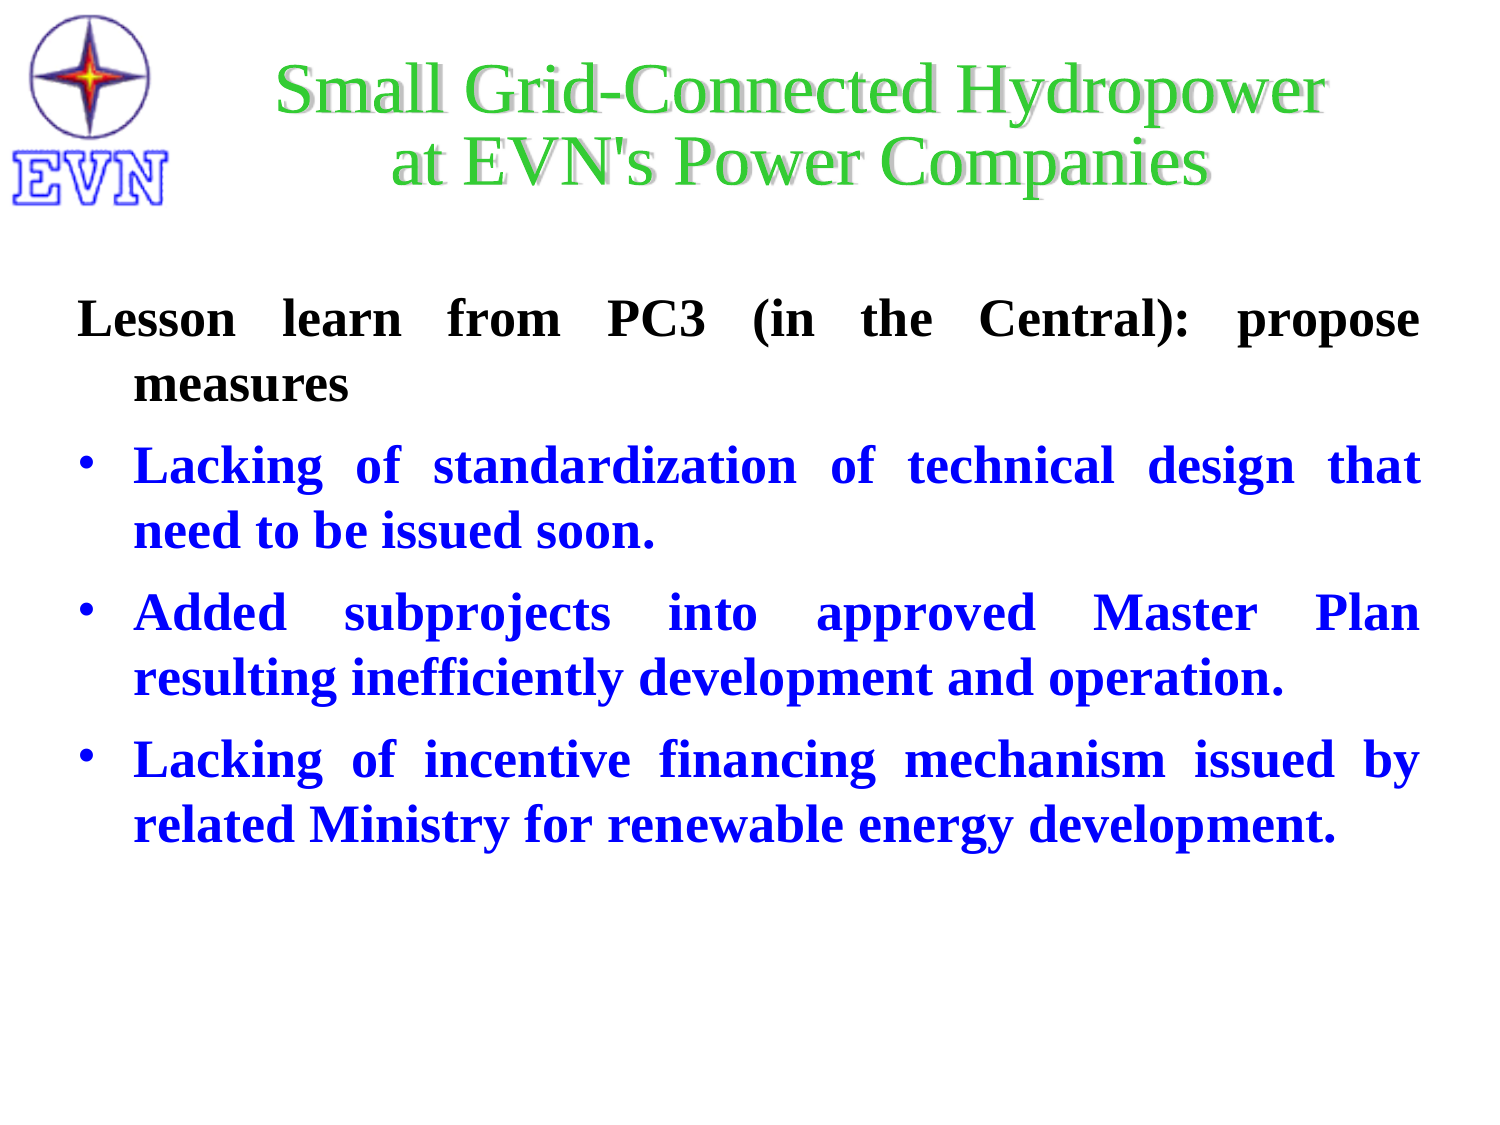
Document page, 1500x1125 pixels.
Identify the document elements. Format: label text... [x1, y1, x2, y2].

text_box Small Grid-Connected Hydropower at EVN's Power Companies [466, 64, 515, 114]
text_box Small Grid-Connected Hydropower at EVN's Power Companies [1022, 150, 1056, 200]
text_box Small Grid-Connected Hydropower at EVN's Power Companies [750, 151, 804, 186]
text_box Small Grid-Connected Hydropower at EVN's Power Companies [278, 64, 310, 114]
text_box Small Grid-Connected Hydropower at EVN's Power Companies [315, 78, 371, 113]
text_box Small Grid-Connected Hydropower at EVN's Power Companies [674, 137, 711, 185]
text_box Small Grid-Connected Hydropower at EVN's Power Companies [1216, 79, 1270, 114]
text_box Small Grid-Connected Hydropower at EVN's Power Companies [1047, 62, 1081, 114]
text_box Small Grid-Connected Hydropower at EVN's Power Companies [902, 62, 936, 114]
text_box Small Grid-Connected Hydropower at EVN's Power Companies [746, 78, 781, 113]
text_box Small Grid-Connected Hydropower at EVN's Power Companies [625, 64, 668, 114]
text_box Small Grid-Connected Hydropower at EVN's Power Companies [881, 136, 924, 186]
text_box Small Grid-Connected Hydropower at EVN's Power Companies [561, 137, 611, 185]
text_box Small Grid-Connected Hydropower at EVN's Power Companies [1092, 150, 1127, 185]
text_box Small Grid-Connected Hydropower at EVN's Power Companies [1144, 78, 1177, 128]
text_box Small Grid-Connected Hydropower at EVN's Power Companies [1108, 78, 1141, 114]
text_box Small Grid-Connected Hydropower at EVN's Power Companies [1182, 78, 1214, 114]
text_box Small Grid-Connected Hydropower at EVN's Power Companies [957, 65, 1006, 113]
picture [0, 0, 179, 223]
text_box Small Grid-Connected Hydropower at EVN's Power Companies [709, 78, 744, 113]
text_box Small Grid-Connected Hydropower at EVN's Power Companies [930, 150, 962, 186]
text_box Small Grid-Connected Hydropower at EVN's Power Companies [1009, 79, 1045, 129]
text_box Small Grid-Connected Hydropower at EVN's Power Companies [716, 150, 748, 186]
text_box Small Grid-Connected Hydropower at EVN's Power Companies [507, 137, 559, 186]
text_box Small Grid-Connected Hydropower at EVN's Power Companies [563, 62, 598, 114]
text_box Small Grid-Connected Hydropower at EVN's Power Companies [463, 137, 503, 185]
text_box Small Grid-Connected Hydropower at EVN's Power Companies [966, 150, 1021, 185]
text_box Lesson learn from PC3 (in the Central): propose measures Lacking of standardization of technical design that need to be issued soon. Added subprojects into approved Master Plan resulting inefficiently development and operation. Lacking of incentive financing mechanism issued by related Ministry for renewable energy development. [62, 275, 1438, 862]
text_box Small Grid-Connected Hydropower at EVN's Power Companies [674, 78, 706, 114]
